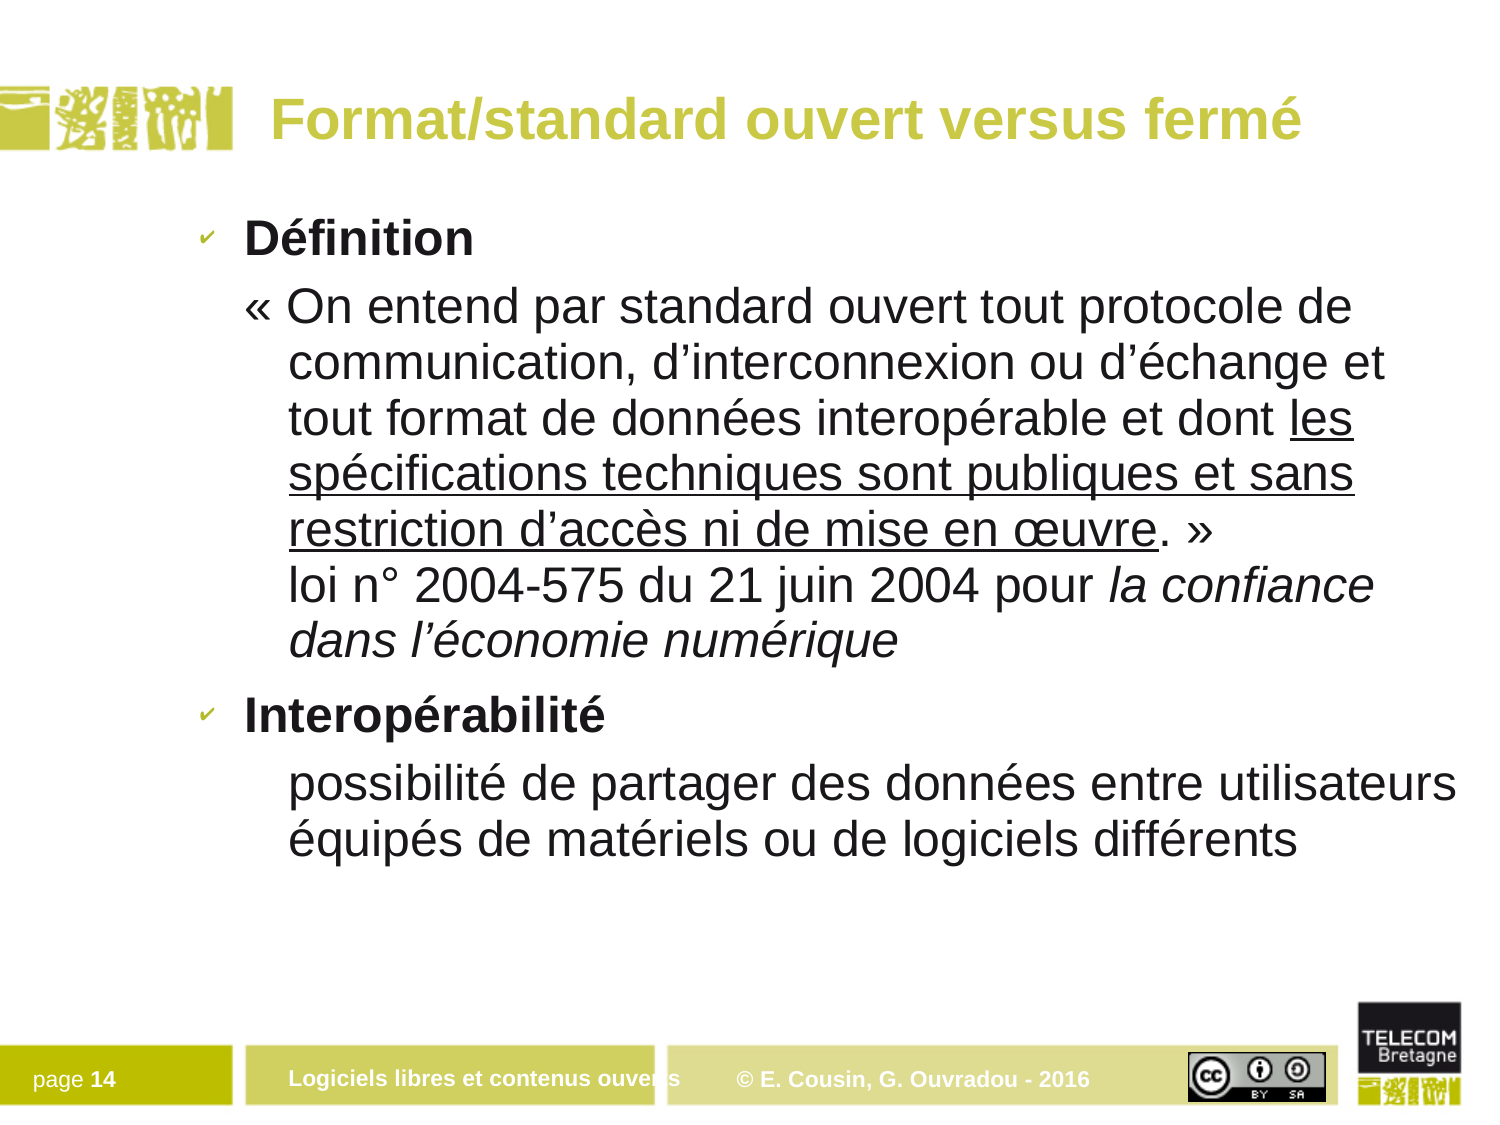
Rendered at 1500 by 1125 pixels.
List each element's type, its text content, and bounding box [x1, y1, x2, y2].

title Format/standard ouvert versus fermé [270, 48, 1459, 191]
list Définition « On entend par standard ouvert tout protocole de communication, d’interconnexion ou d’échange et tout format de données interopérable et dont les spécifications techniques sont publiques et sans restriction d’accès ni de mise en œuvre. » loi n° 2004-575 du 21 juin 2004 pour la confiance dans l’économie numérique Interopérabilité possibilité de partager des données entre utilisateurs équipés de matériels ou de logiciels différents [200, 210, 1459, 932]
picture [0, 0, 1500, 1125]
